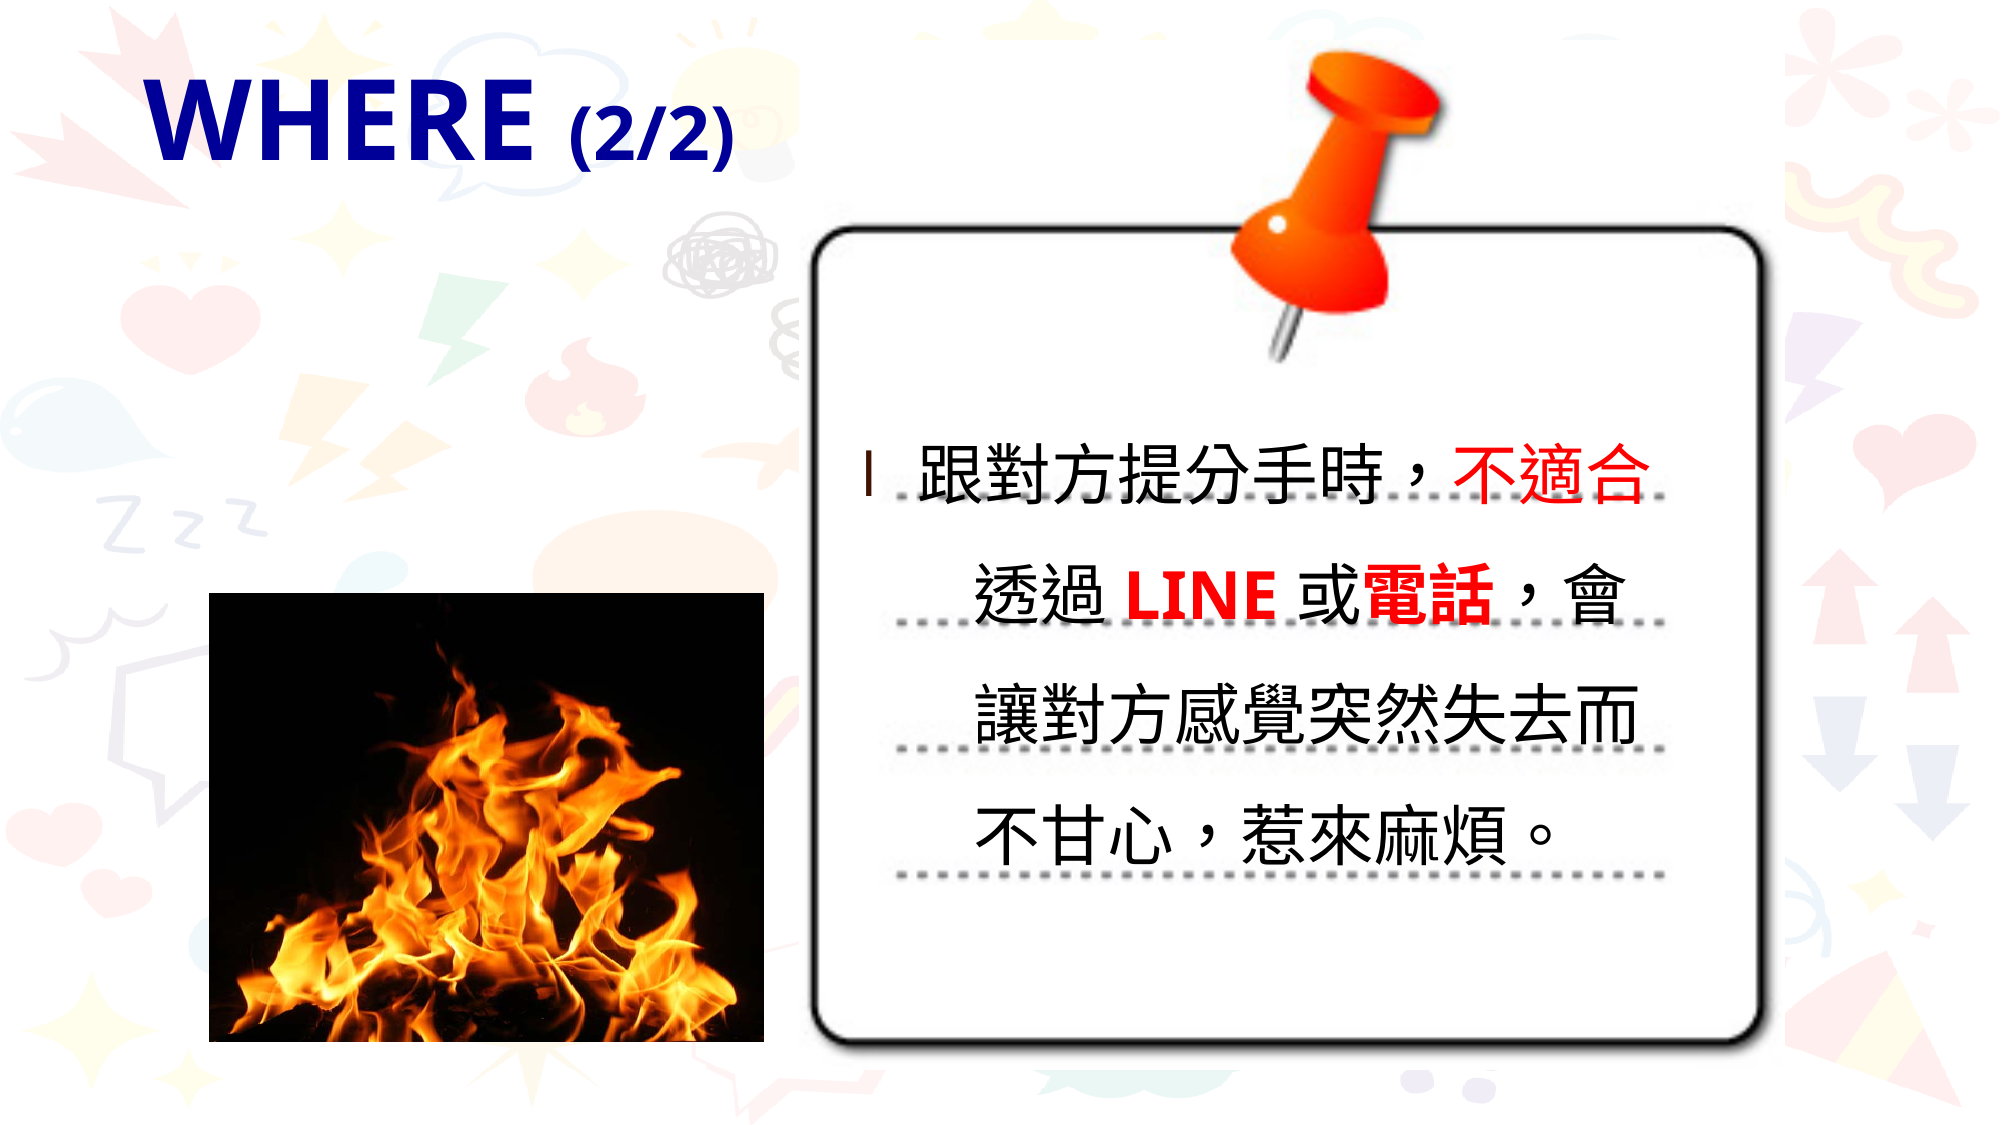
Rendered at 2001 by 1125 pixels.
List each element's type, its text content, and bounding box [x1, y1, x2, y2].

picture [799, 40, 1785, 1070]
text_box Where (2/2) [129, 40, 751, 191]
list 跟對方提分手時，不適合透過LINE或電話，會讓對方感覺突然失去而不甘心，惹來麻煩。 [846, 385, 1686, 1125]
picture [209, 593, 764, 1042]
